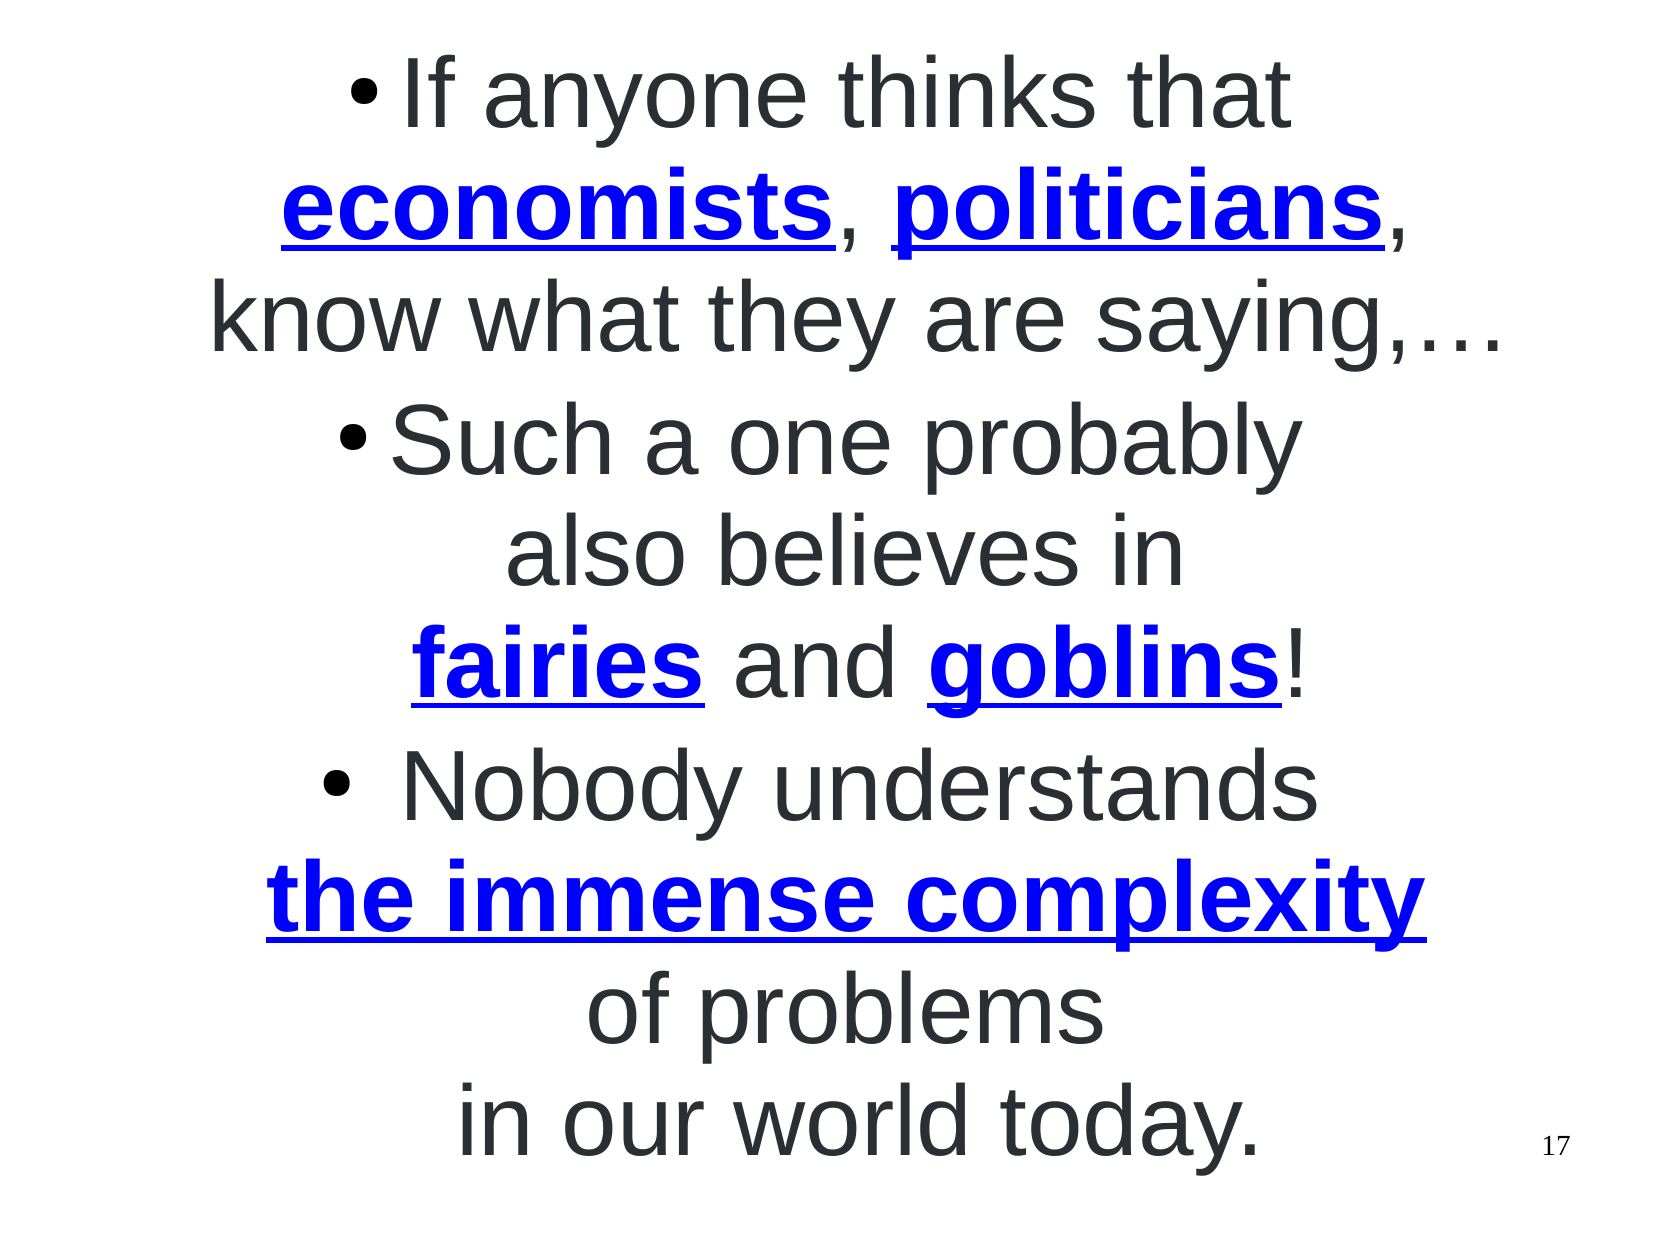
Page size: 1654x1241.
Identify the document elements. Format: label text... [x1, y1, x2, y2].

list If anyone thinks that economists, politicians, know what they are saying,… Such a one probably also believes in fairies and goblins! Nobody understands the immense complexity of problems in our world today. [37, 37, 1613, 1238]
